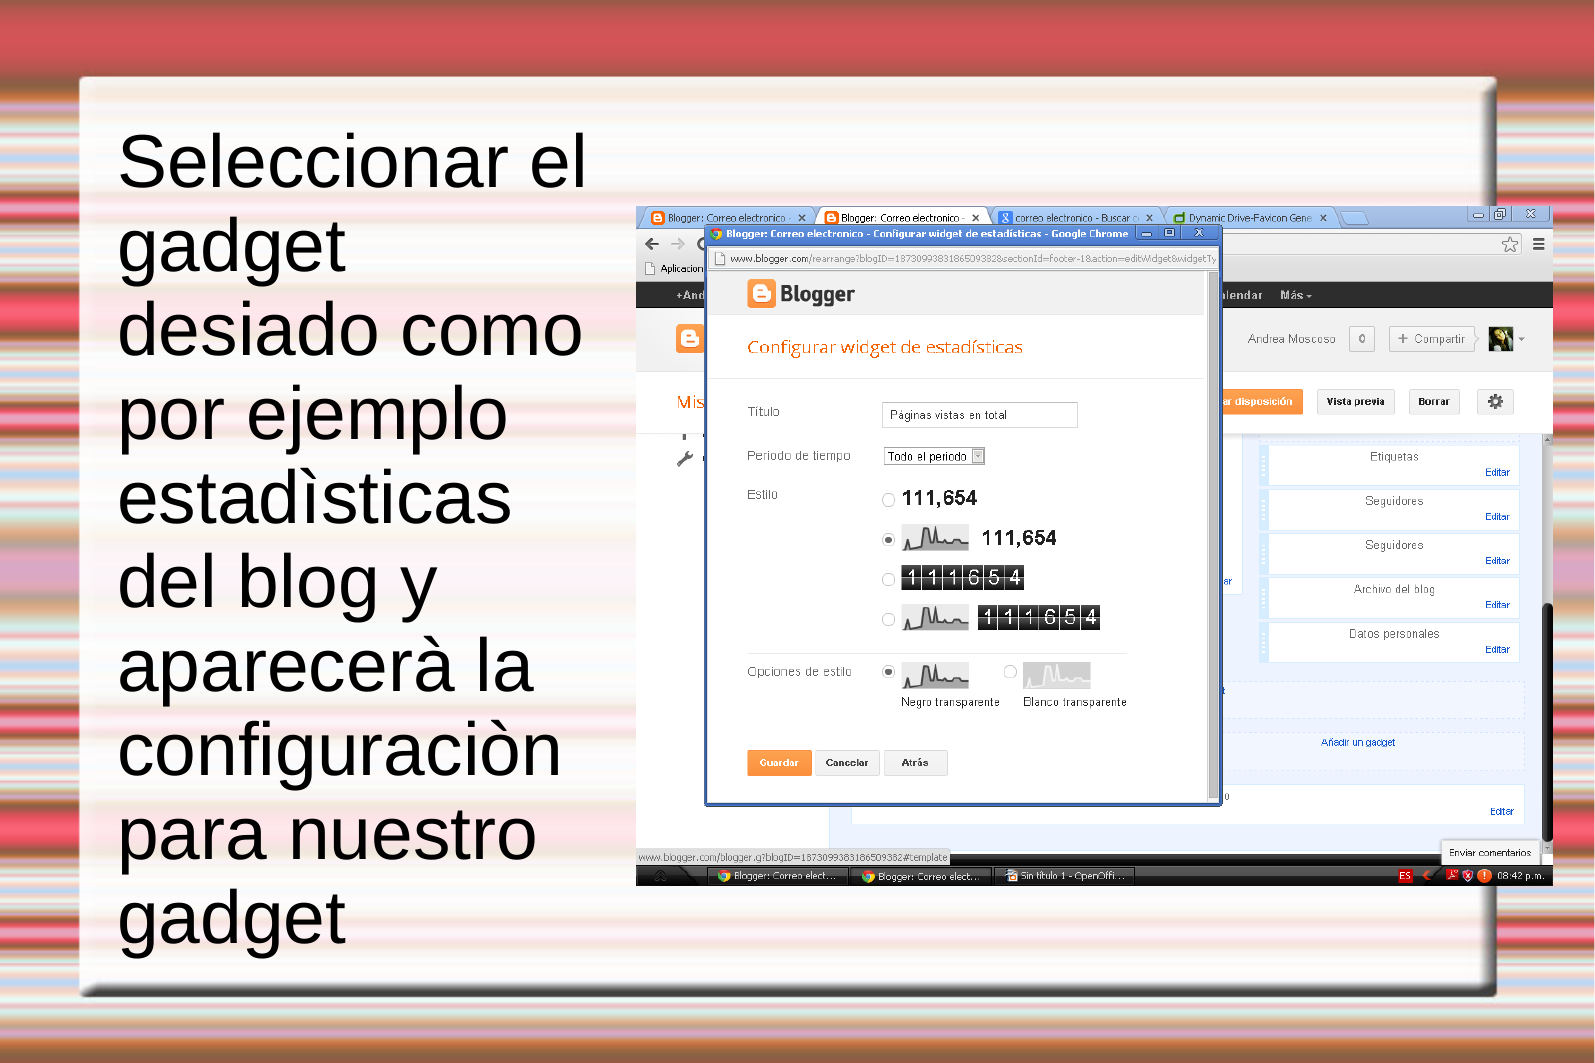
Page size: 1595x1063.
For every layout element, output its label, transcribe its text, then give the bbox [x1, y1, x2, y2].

picture [0, 0, 1595, 1063]
title Seleccionar el gadget desiado como por ejemplo estadìsticas del blog y aparecerà la configuraciòn para nuestro gadget [117, 105, 621, 975]
